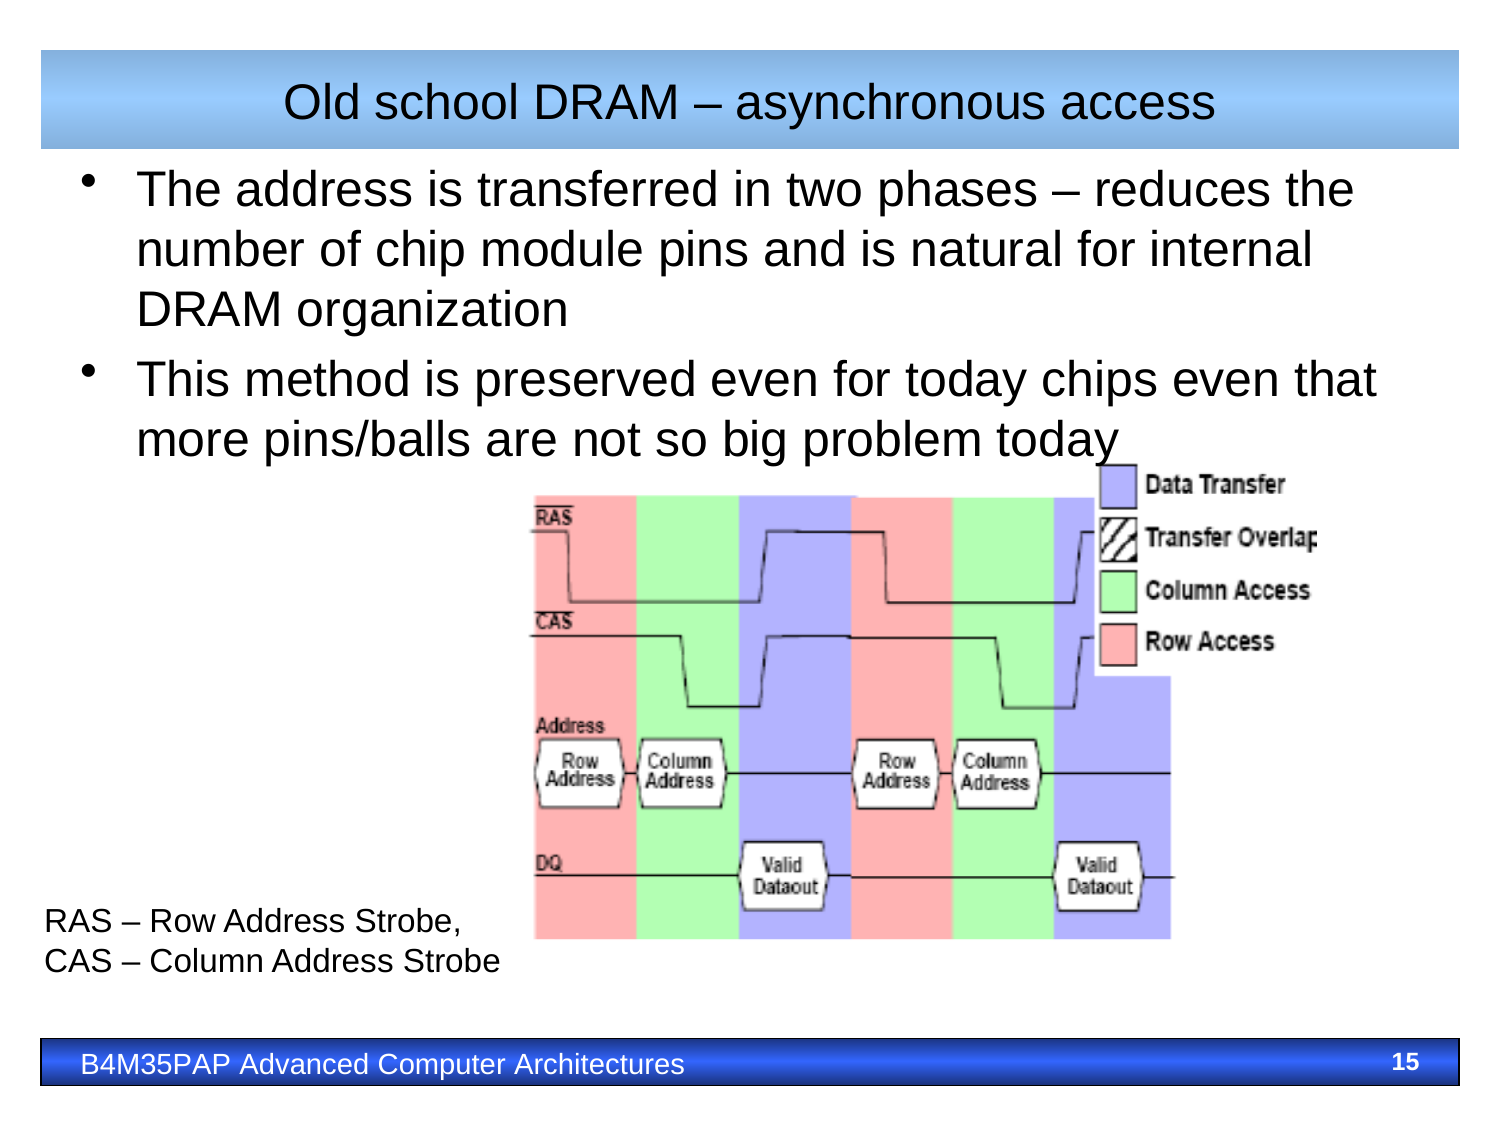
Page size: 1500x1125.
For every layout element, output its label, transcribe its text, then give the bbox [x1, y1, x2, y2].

title Old school DRAM – asynchronous access [41, 50, 1459, 149]
text_box RAS – Row Address Strobe, CAS – Column Address Strobe [29, 891, 544, 987]
list The address is transferred in two phases – reduces the number of chip module pins and is natural for internal DRAM organization This method is preserved even for today chips even that more pins/balls are not so big problem today [64, 149, 1436, 409]
picture [525, 456, 1317, 955]
